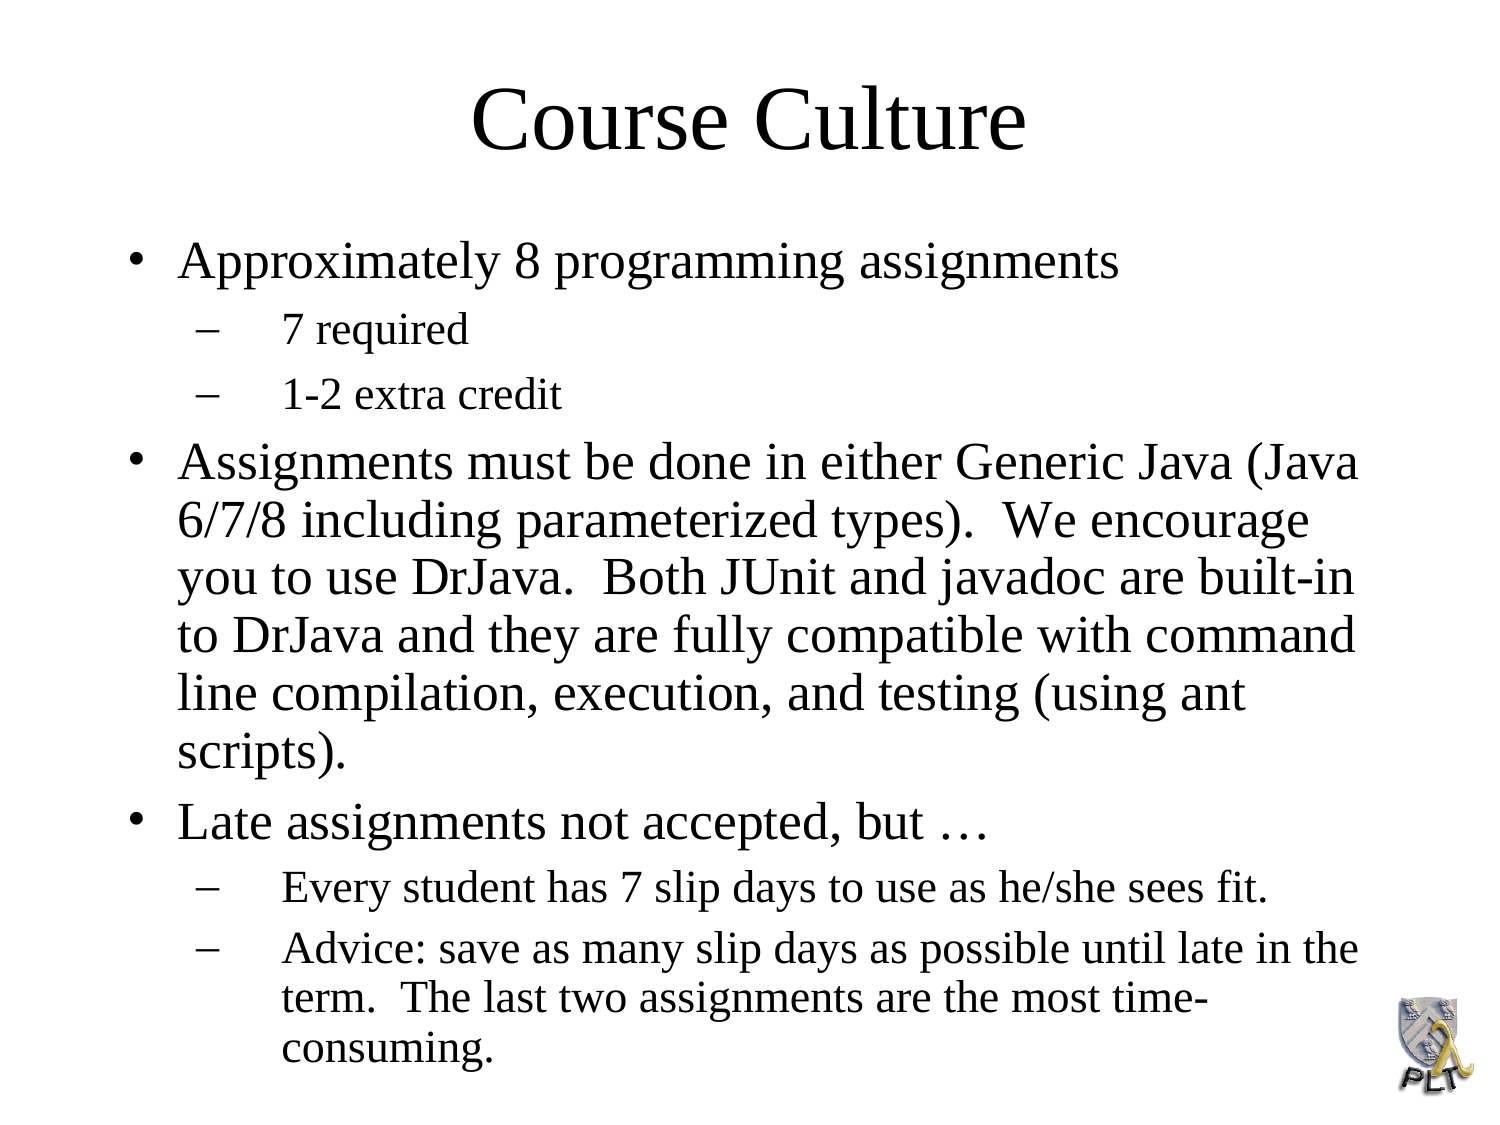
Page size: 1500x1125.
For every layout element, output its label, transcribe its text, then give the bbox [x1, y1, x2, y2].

list Approximately 8 programming assignments 7 required 1-2 extra credit Assignments must be done in either Generic Java (Java 6/7/8 including parameterized types). We encourage you to use DrJava. Both JUnit and javadoc are built-in to DrJava and they are fully compatible with command line compilation, execution, and testing (using ant scripts). Late assignments not accepted, but … Every student has 7 slip days to use as he/she sees fit. Advice: save as many slip days as possible until late in the term. The last two assignments are the most time-consuming. [112, 224, 1388, 1088]
picture [1387, 987, 1480, 1100]
title Course Culture [112, 37, 1388, 188]
